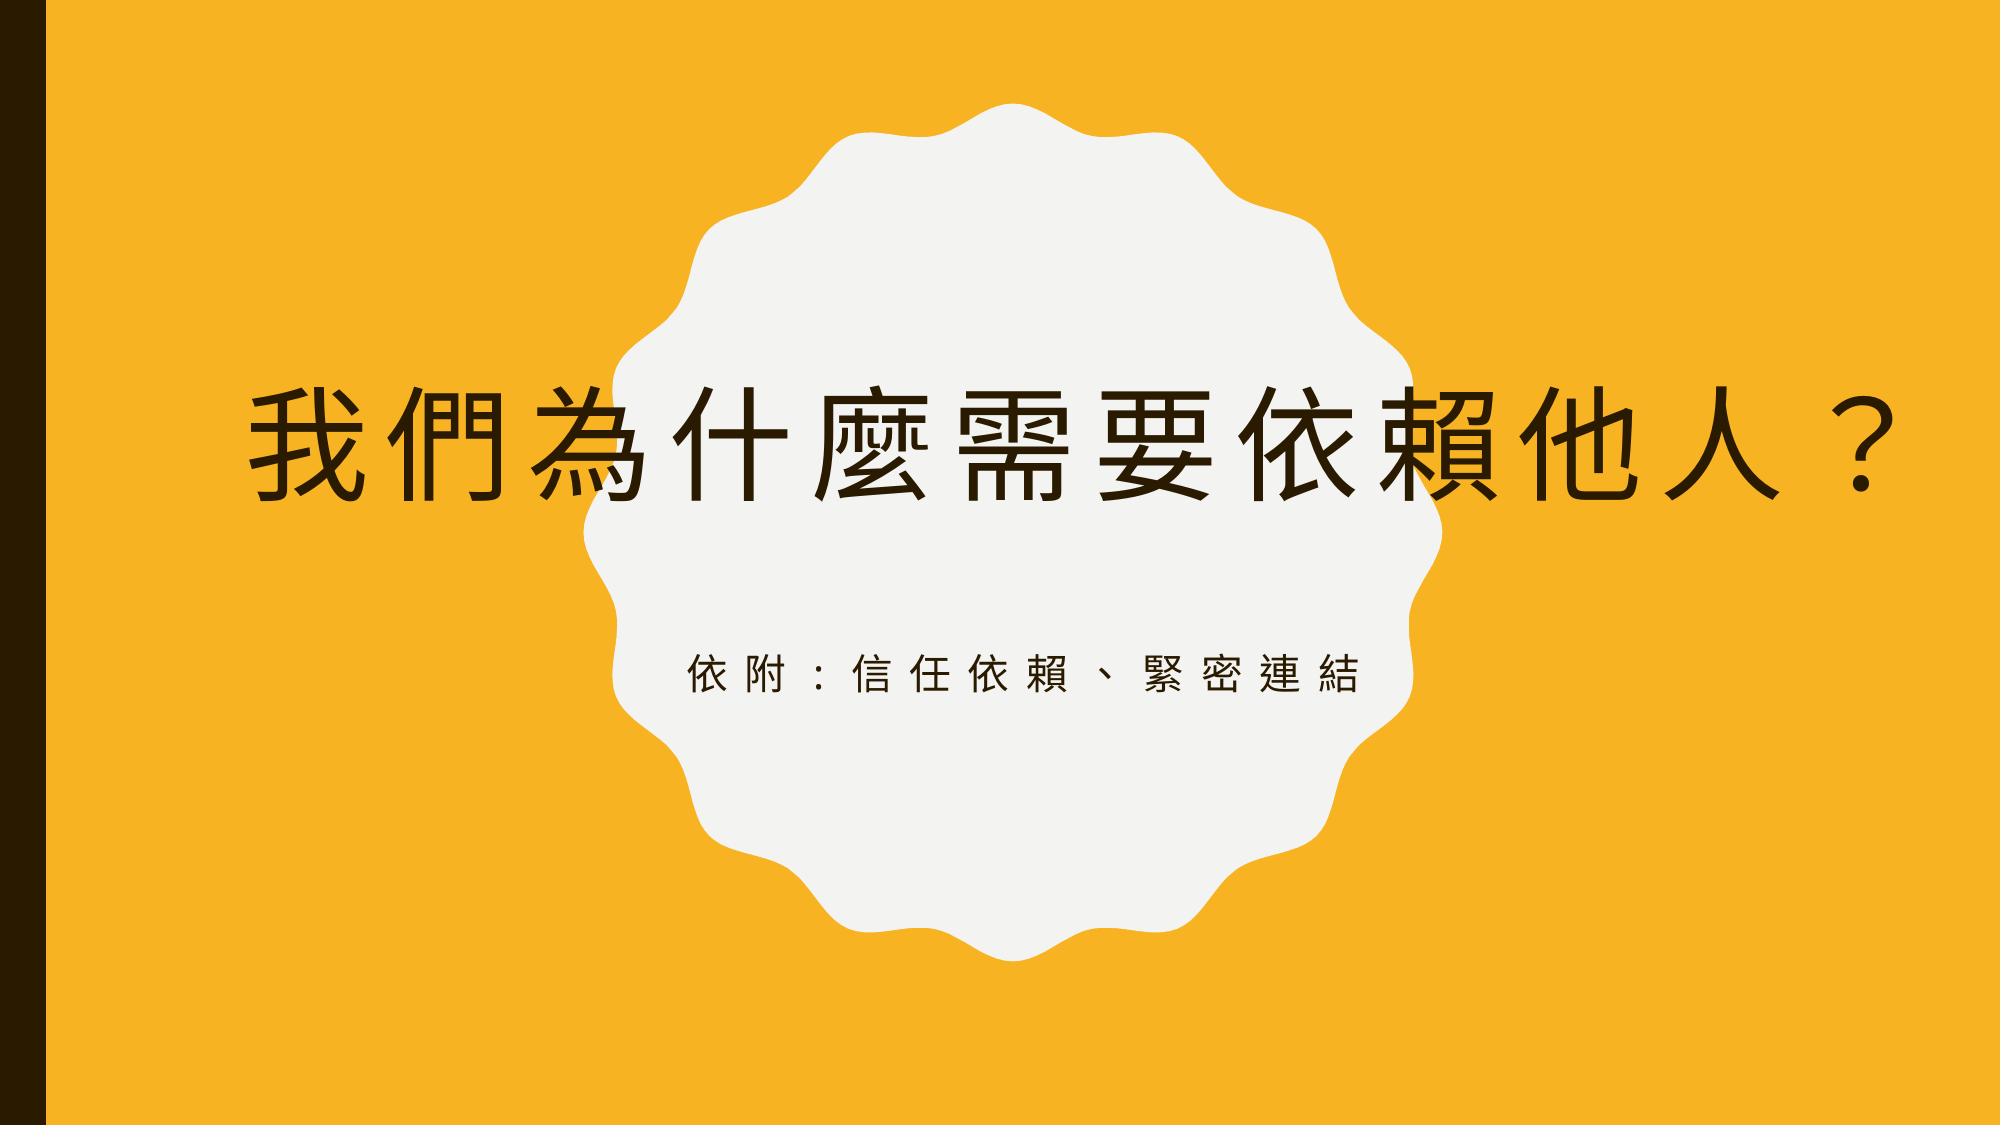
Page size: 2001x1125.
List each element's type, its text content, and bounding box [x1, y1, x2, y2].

title 我們為什麼需要依賴他人？ 依附:信任依賴、緊密連結 [176, 180, 1870, 902]
subtitle [363, 737, 1684, 860]
